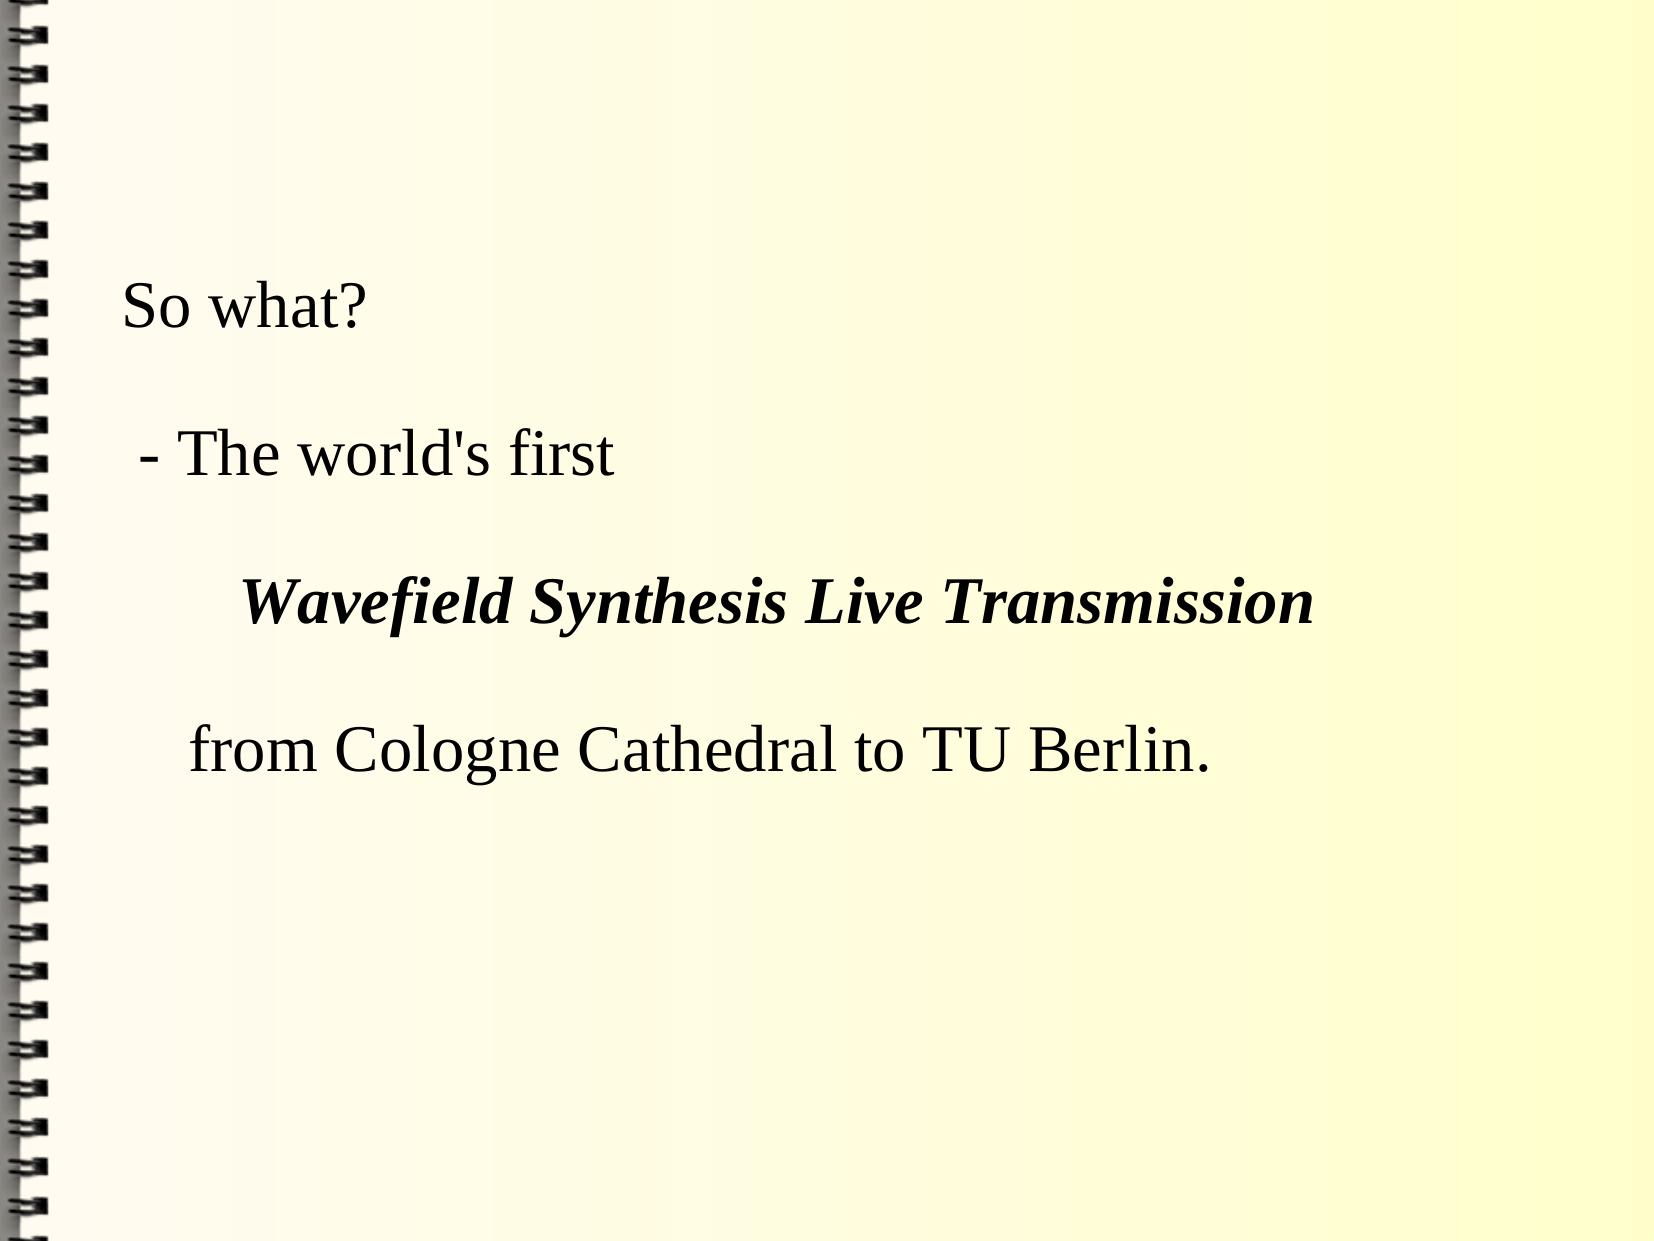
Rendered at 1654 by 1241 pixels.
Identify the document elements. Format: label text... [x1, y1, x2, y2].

picture [0, 0, 1654, 1241]
subtitle So what? - The world's first Wavefield Synthesis Live Transmission from Cologne Cathedral to TU Berlin. [121, 112, 1534, 1164]
